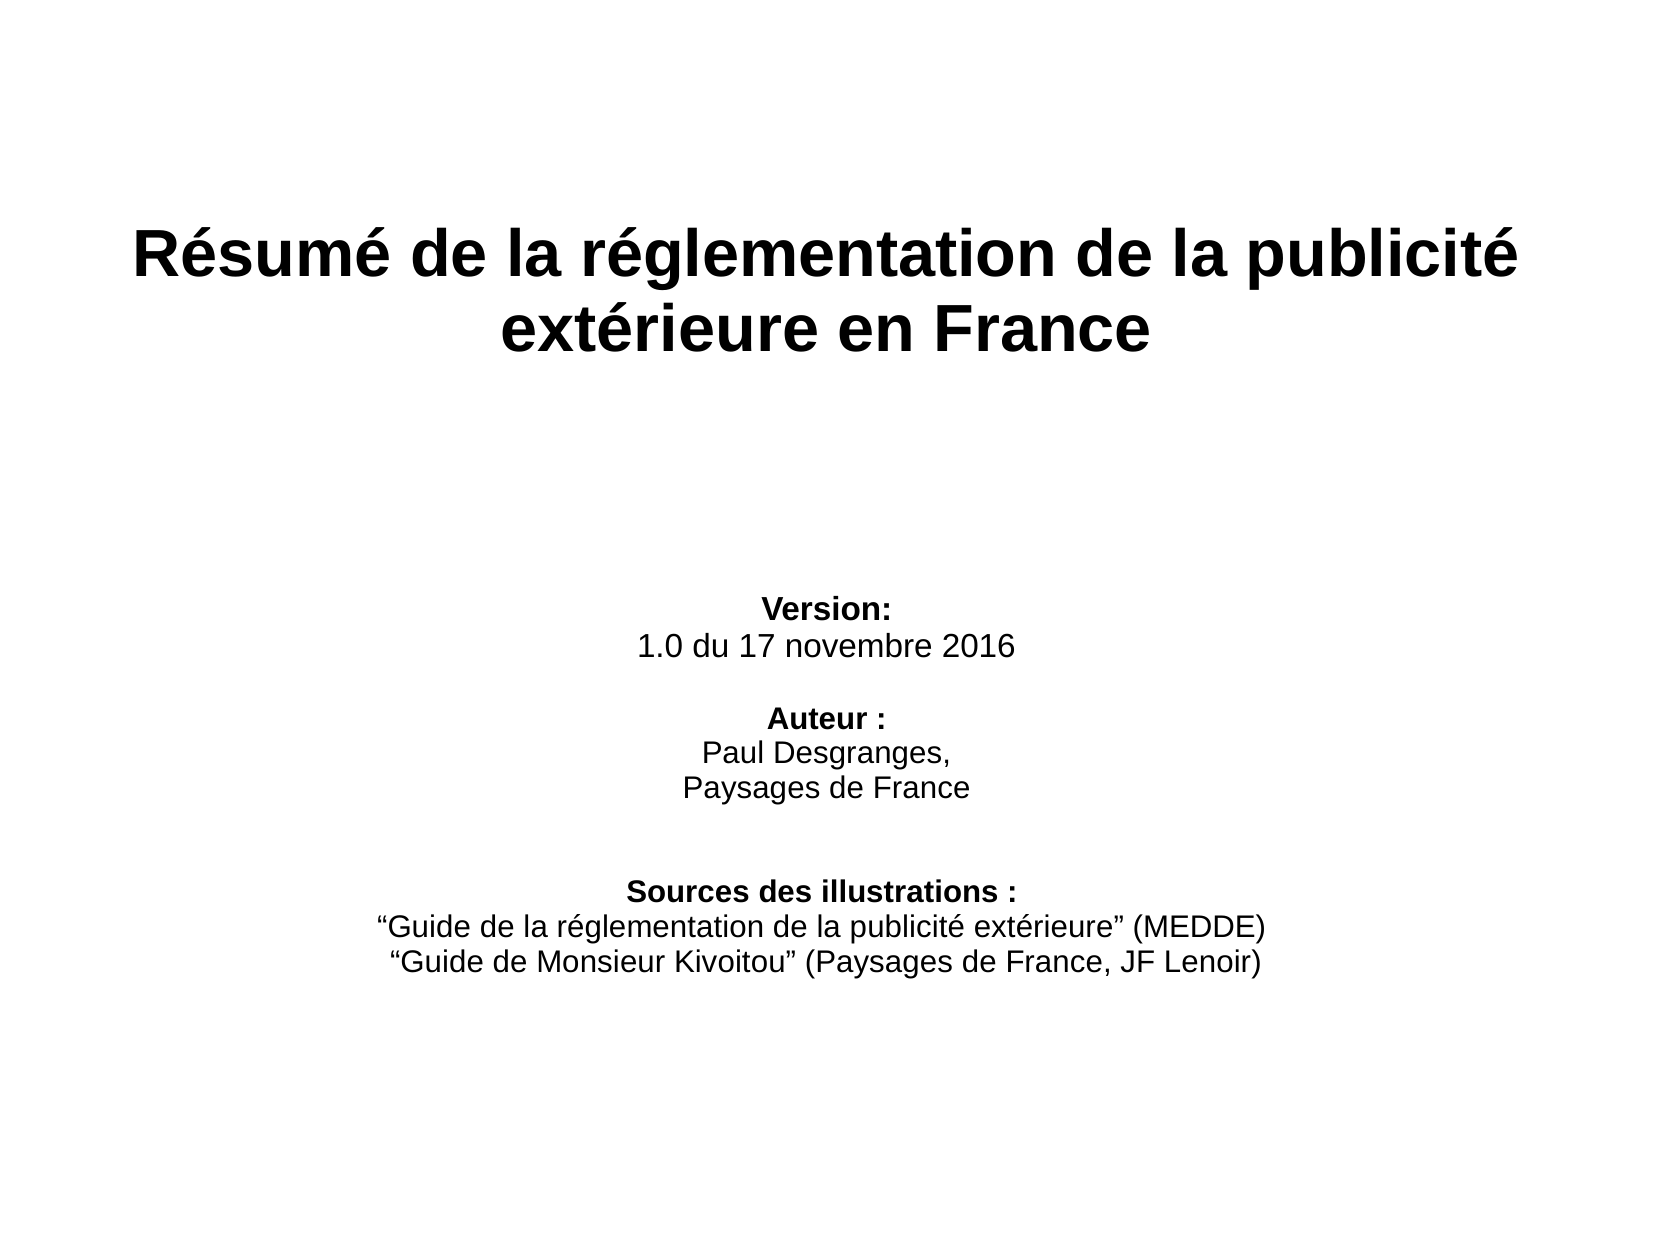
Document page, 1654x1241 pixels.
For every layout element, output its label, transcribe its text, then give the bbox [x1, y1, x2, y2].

subtitle Résumé de la réglementation de la publicité extérieure en France Version: 1.0 du 17 novembre 2016 Auteur : Paul Desgranges, Paysages de France Sources des illustrations : “Guide de la réglementation de la publicité extérieure” (MEDDE) “Guide de Monsieur Kivoitou” (Paysages de France, JF Lenoir) [82, 45, 1571, 1122]
